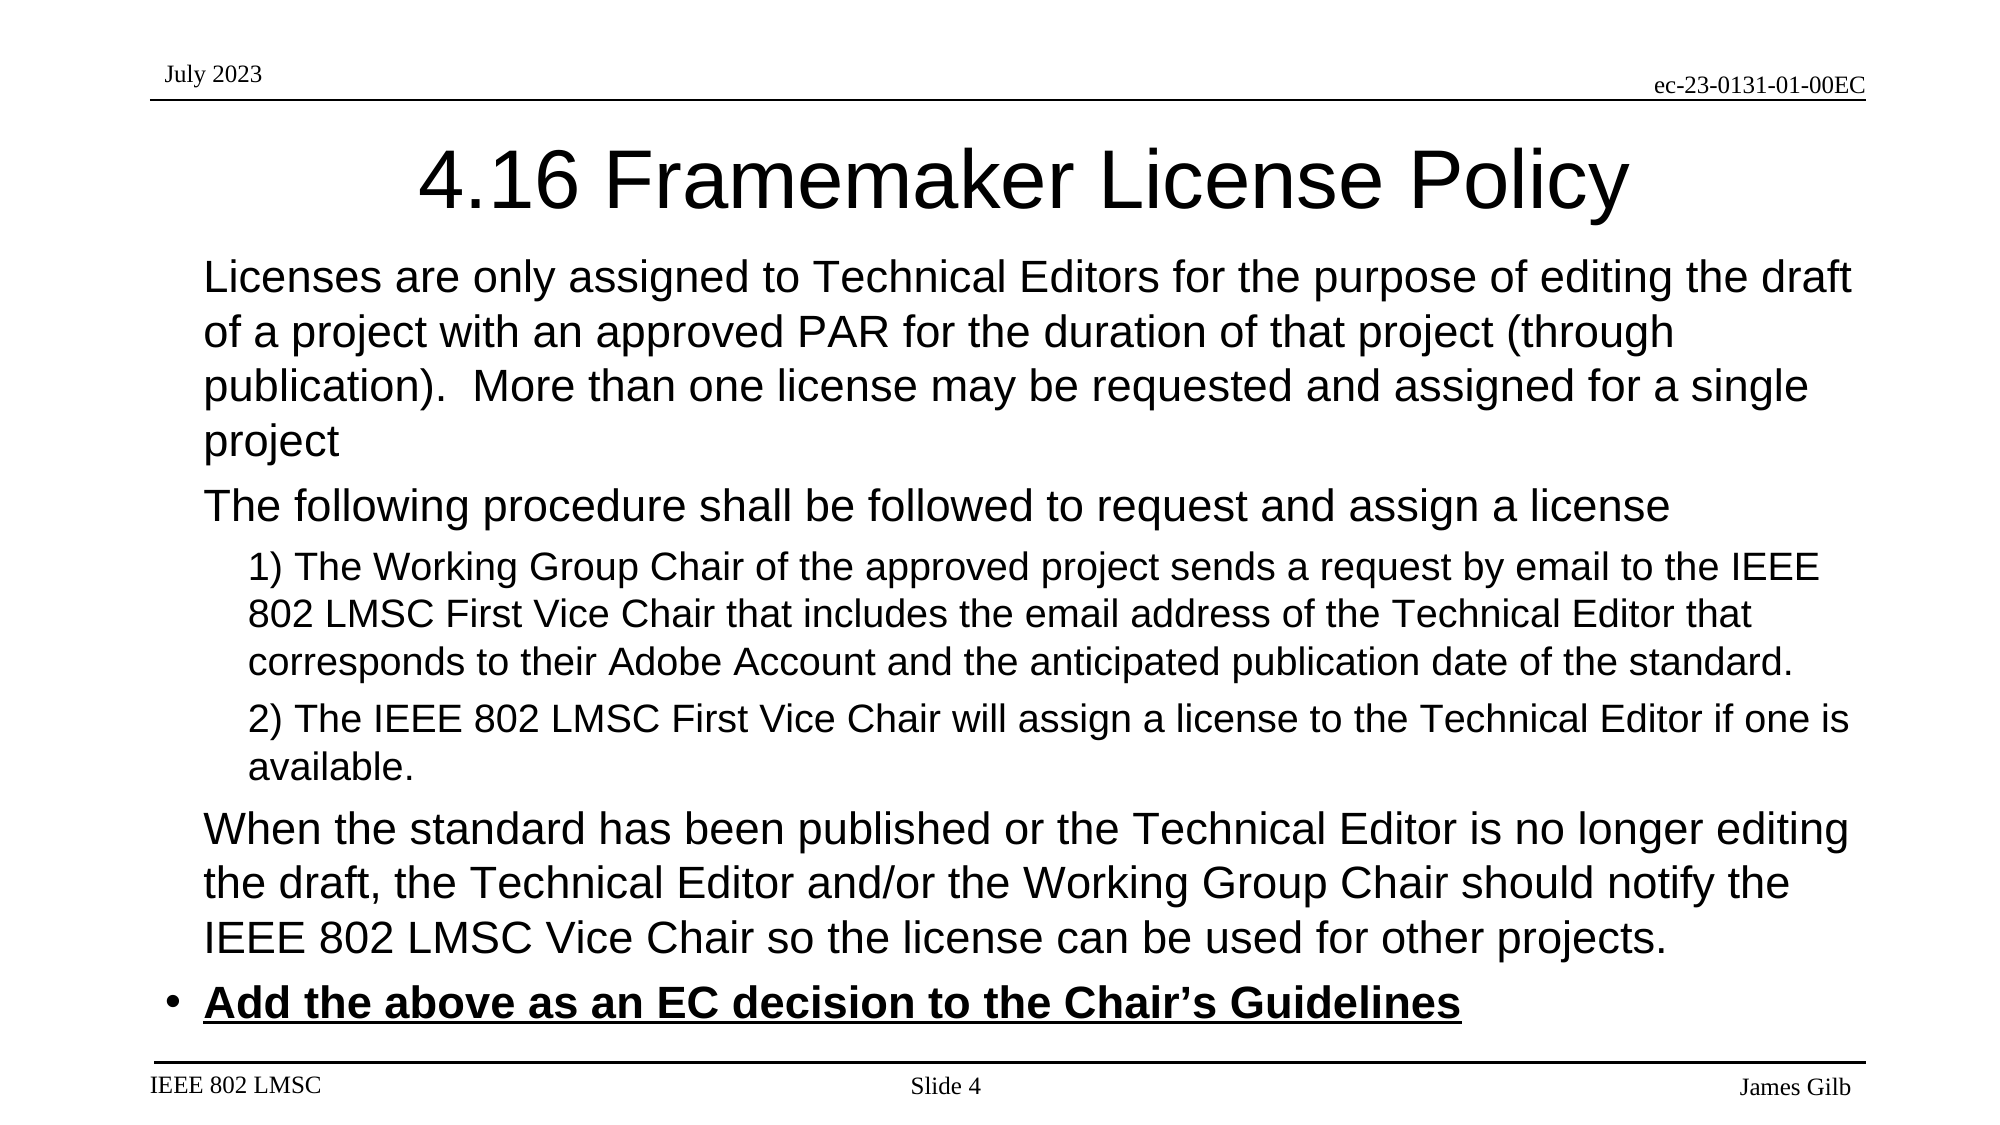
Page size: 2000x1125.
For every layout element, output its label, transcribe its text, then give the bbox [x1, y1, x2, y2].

title 4.16 Framemaker License Policy [149, 112, 1900, 238]
list Licenses are only assigned to Technical Editors for the purpose of editing the draft of a project with an approved PAR for the duration of that project (through publication). More than one license may be requested and assigned for a single project The following procedure shall be followed to request and assign a license 1) The Working Group Chair of the approved project sends a request by email to the IEEE 802 LMSC First Vice Chair that includes the email address of the Technical Editor that corresponds to their Adobe Account and the anticipated publication date of the standard. 2) The IEEE 802 LMSC First Vice Chair will assign a license to the Technical Editor if one is available. When the standard has been published or the Technical Editor is no longer editing the draft, the Technical Editor and/or the Working Group Chair should notify the IEEE 802 LMSC Vice Chair so the license can be used for other projects. Add the above as an EC decision to the Chair’s Guidelines [149, 239, 1900, 1051]
